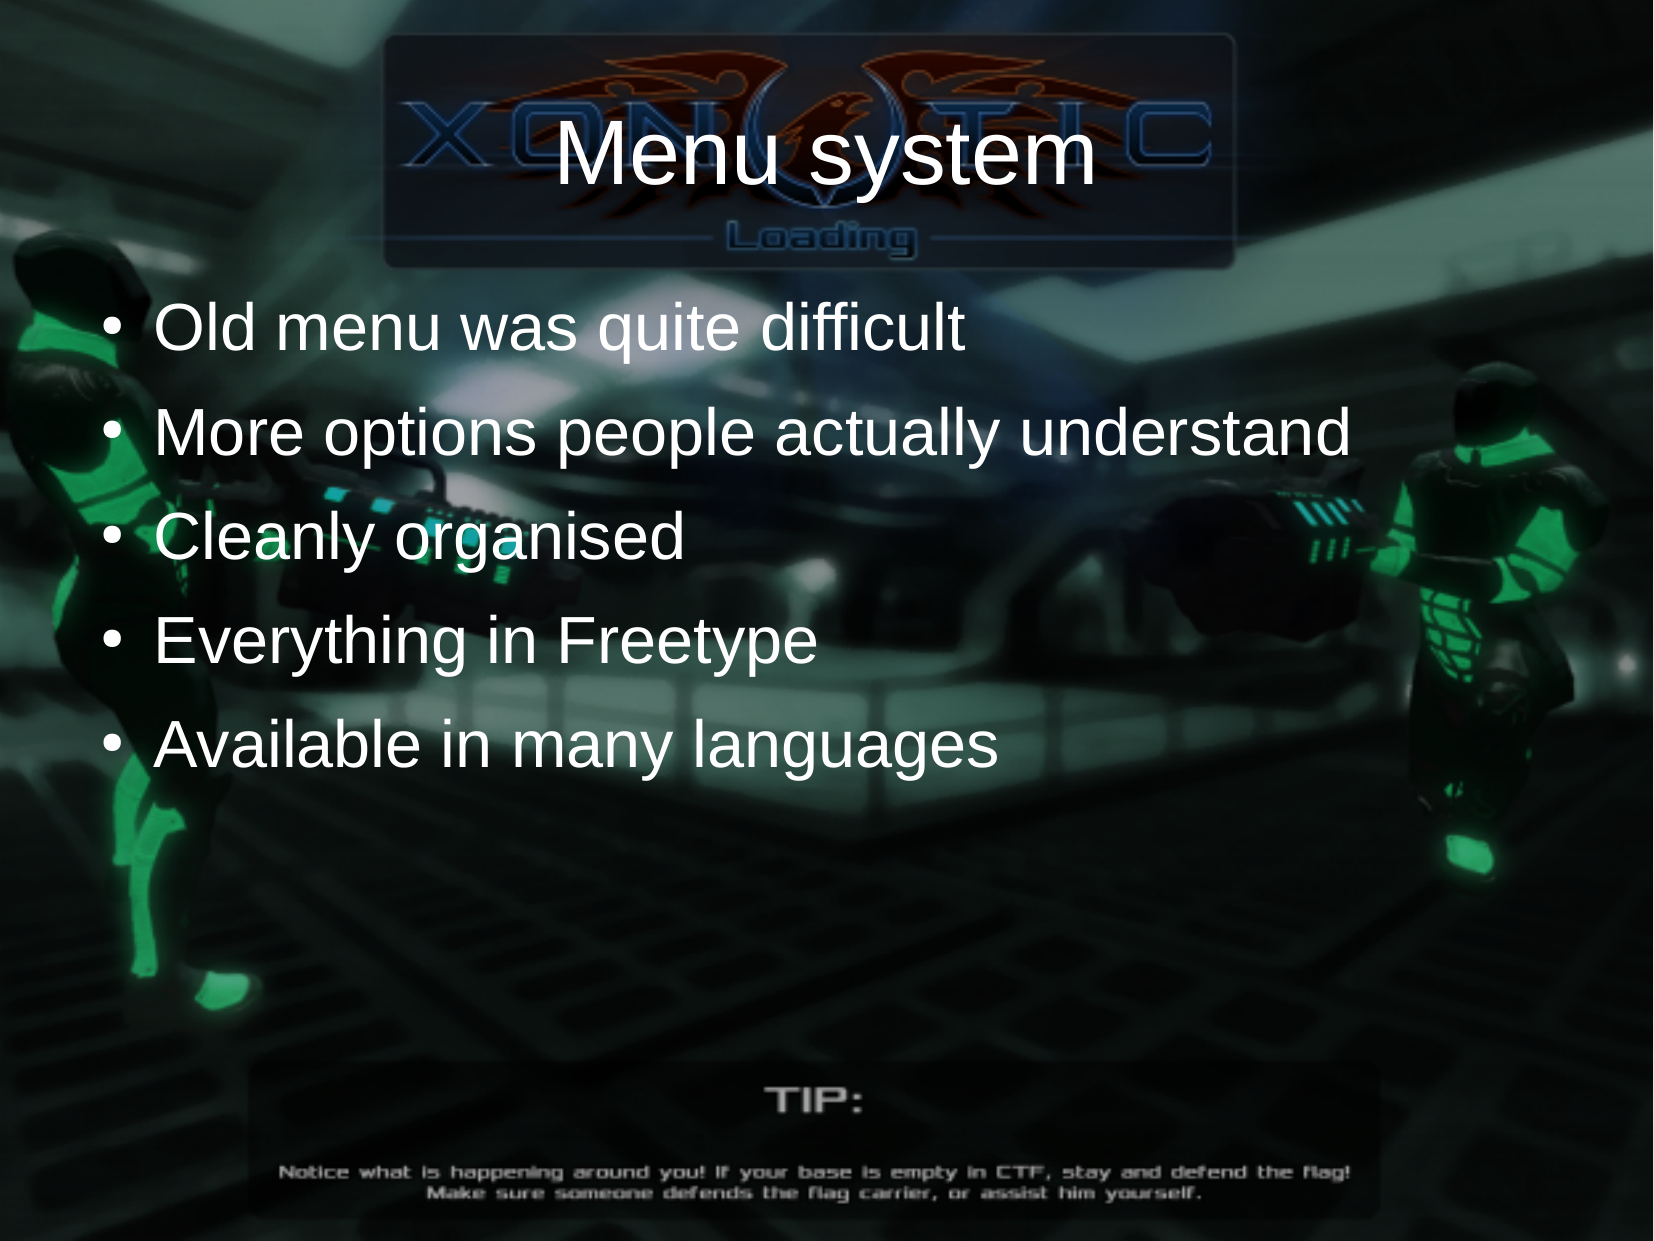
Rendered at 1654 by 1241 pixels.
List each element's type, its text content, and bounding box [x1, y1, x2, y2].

title Menu system [82, 49, 1571, 257]
picture [0, 0, 1654, 1241]
list Old menu was quite difficult More options people actually understand Cleanly organised Everything in Freetype Available in many languages [82, 290, 1571, 1109]
